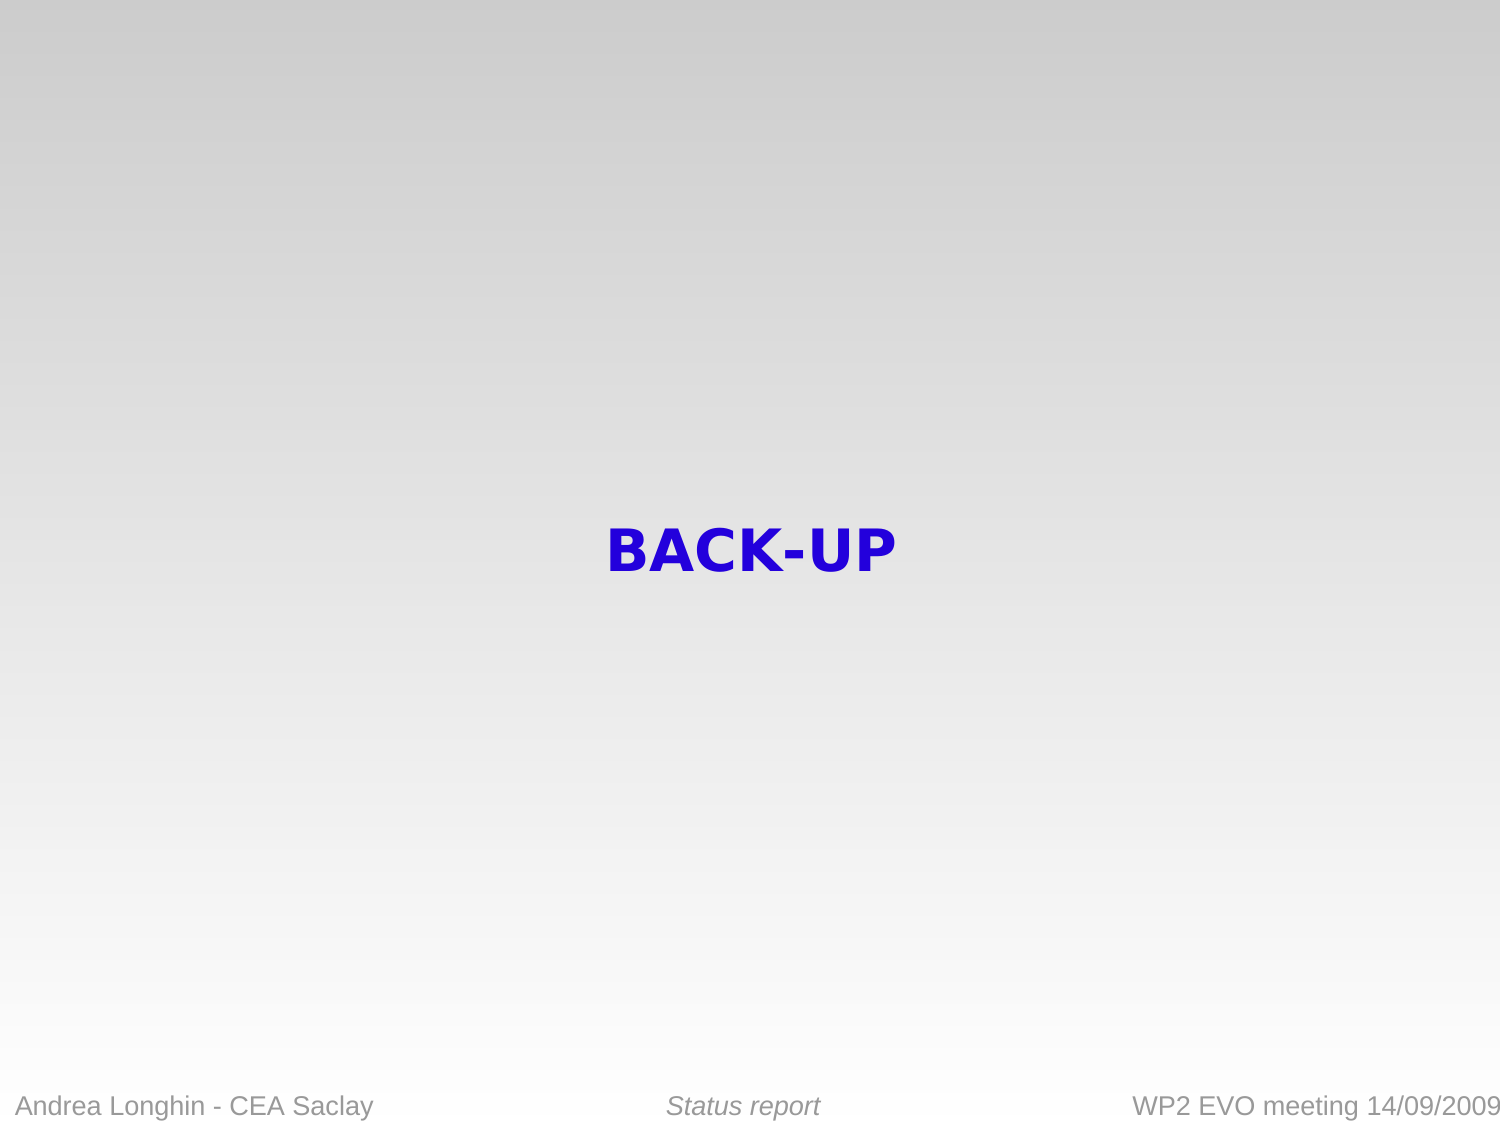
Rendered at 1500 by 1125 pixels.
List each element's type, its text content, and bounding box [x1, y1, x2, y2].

title BACK-UP [77, 466, 1426, 638]
